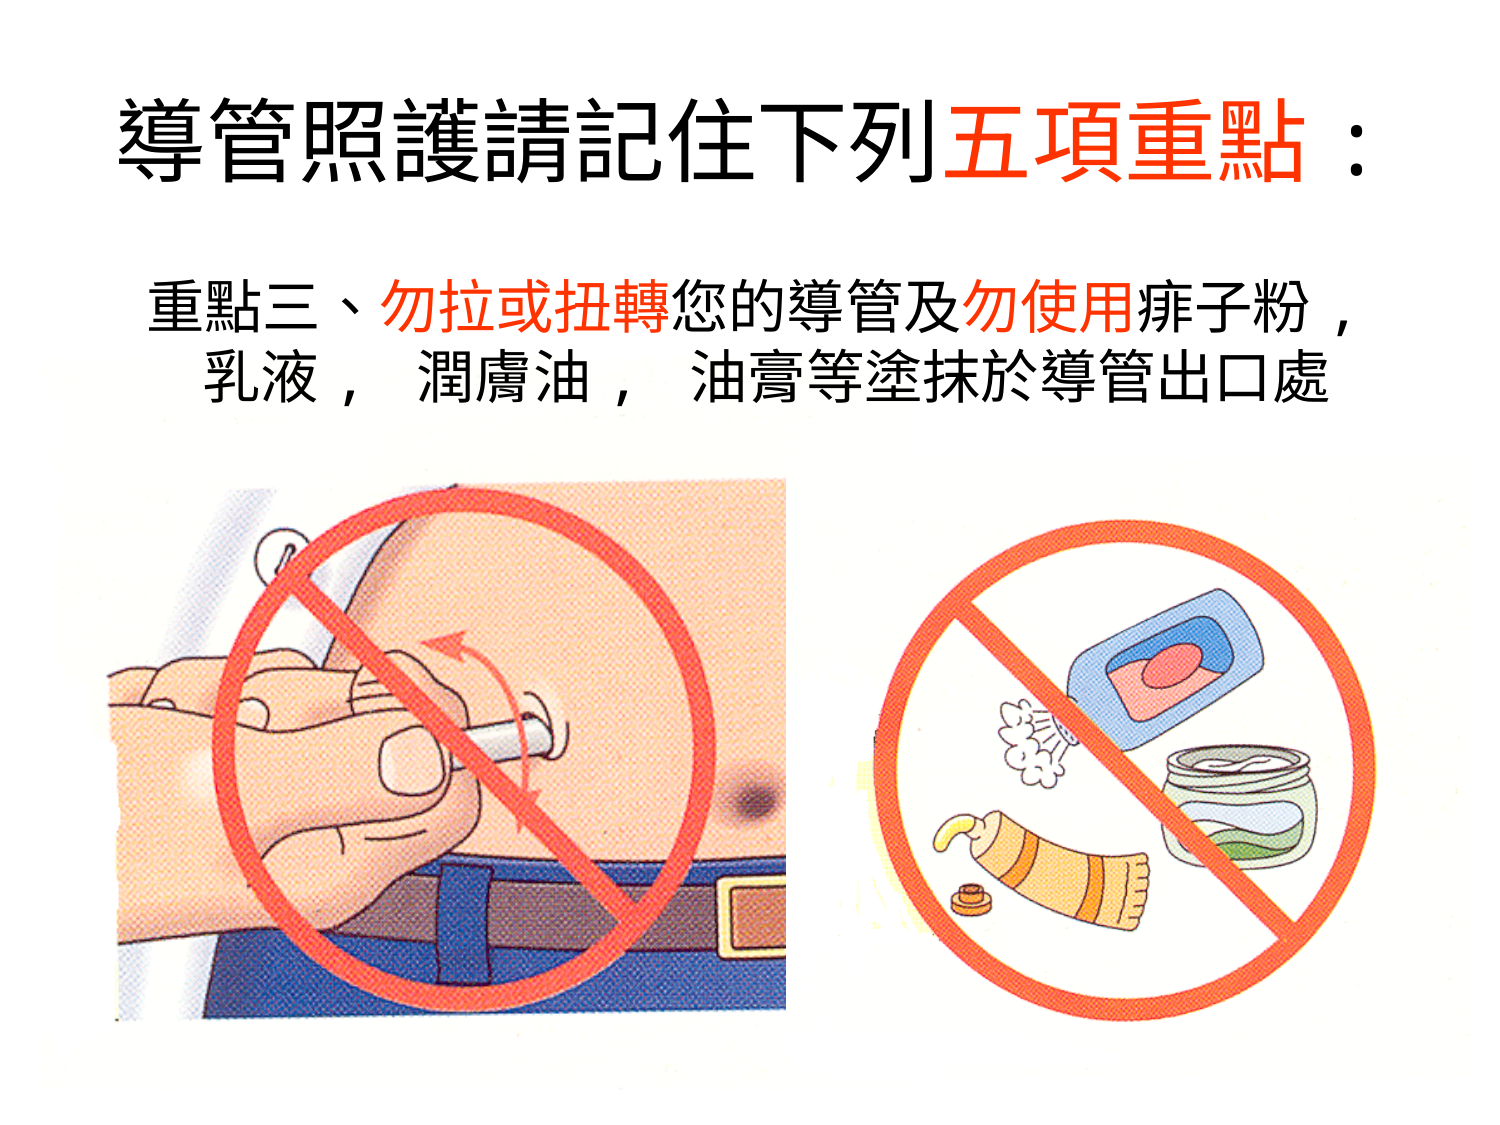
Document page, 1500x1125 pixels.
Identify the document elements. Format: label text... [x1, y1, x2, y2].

picture [41, 357, 916, 1090]
list 重點三、勿拉或扭轉您的導管及勿使用痱子粉, 乳液, 潤膚油, 油膏等塗抹於導管出口處 [75, 262, 1426, 1005]
title 導管照護請記住下列五項重點: [75, 45, 1426, 233]
chart [786, 458, 1471, 1077]
